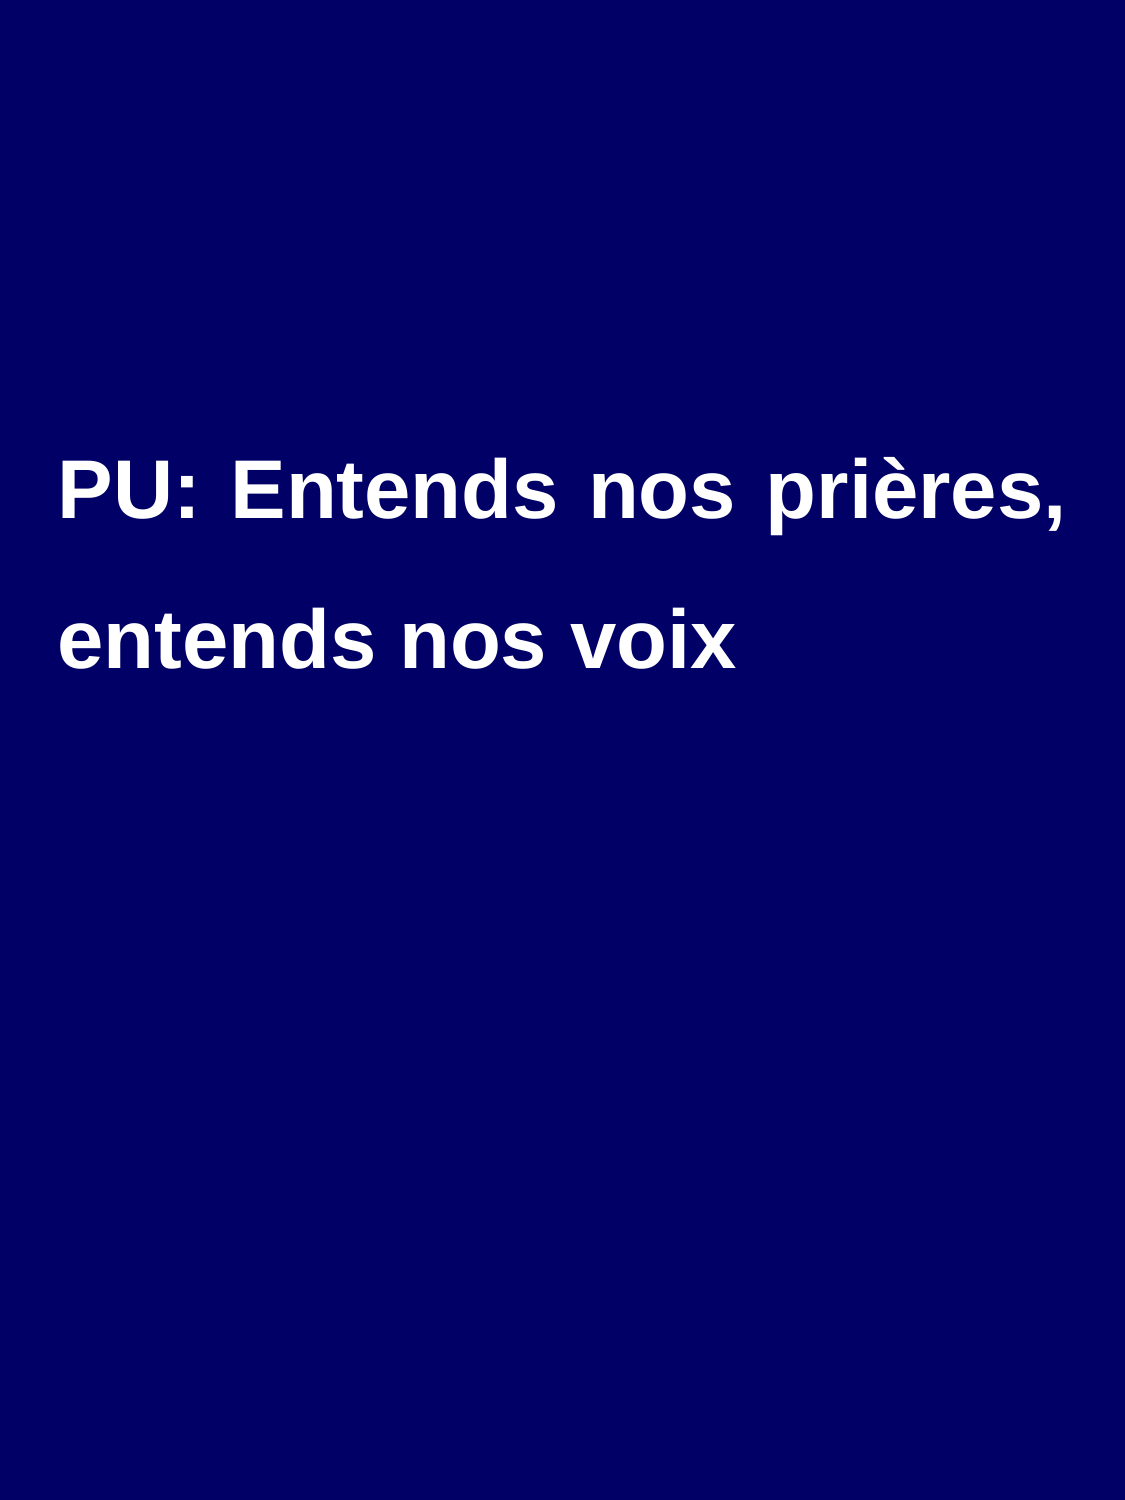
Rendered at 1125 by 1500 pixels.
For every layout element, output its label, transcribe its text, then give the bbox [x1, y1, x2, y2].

text_box PU: Entends nos prières, entends nos voix [42, 377, 1083, 693]
